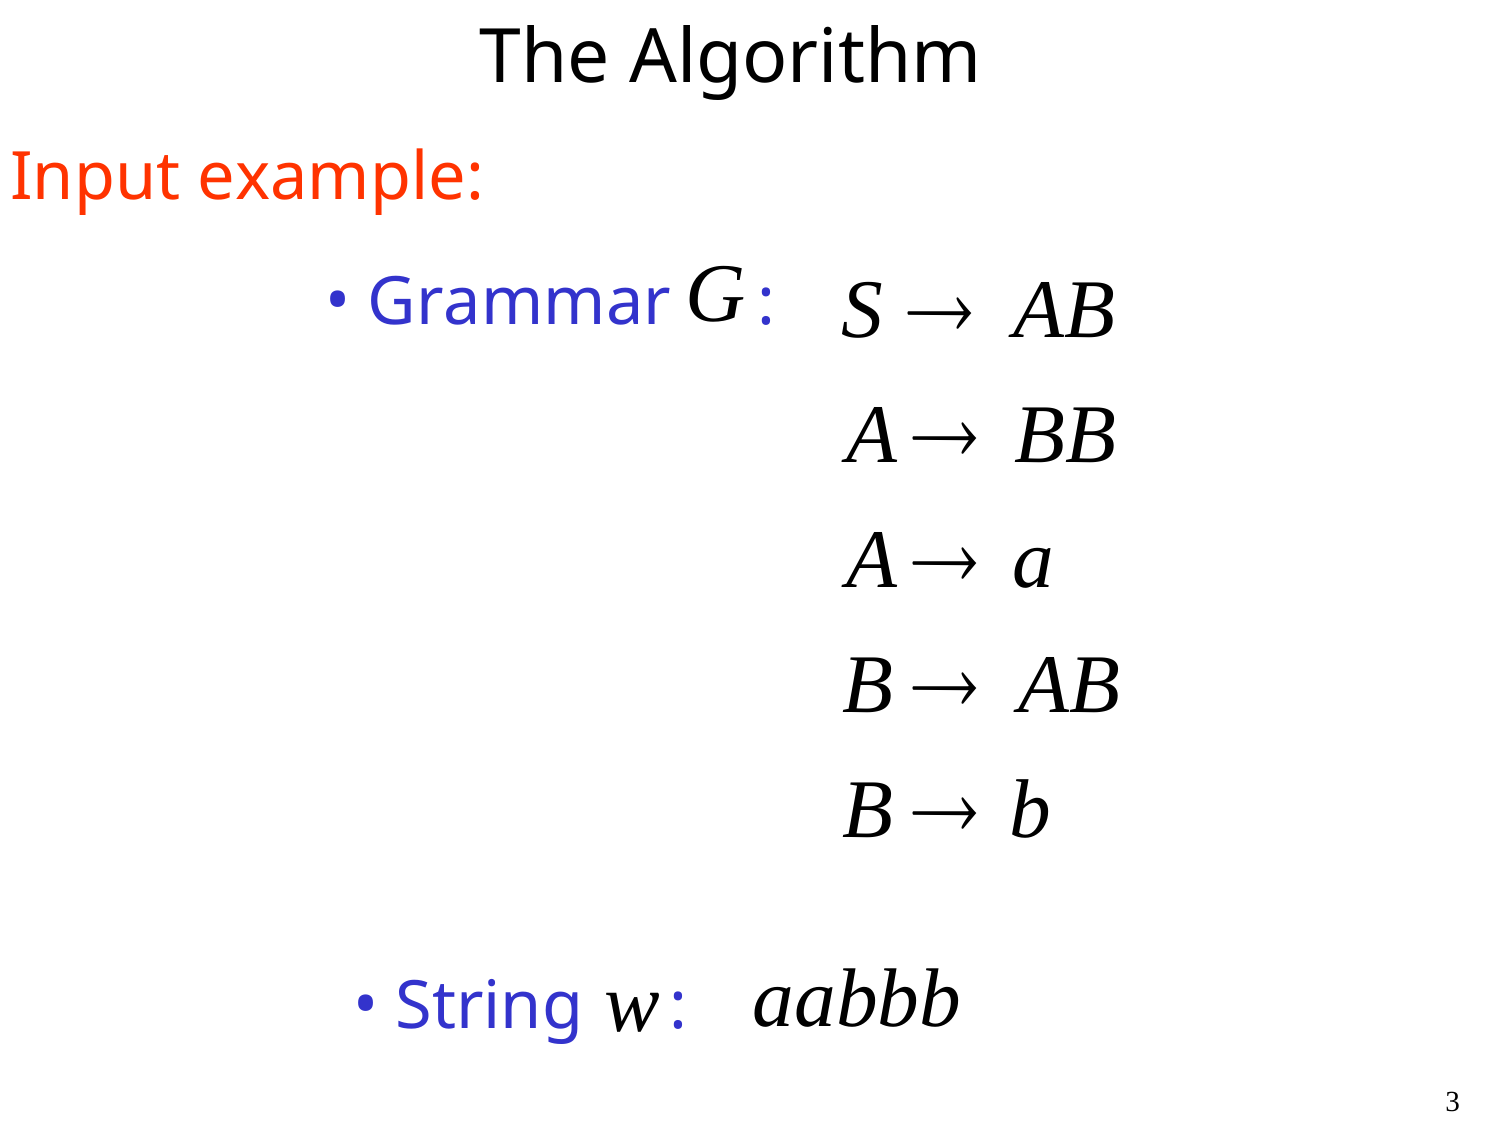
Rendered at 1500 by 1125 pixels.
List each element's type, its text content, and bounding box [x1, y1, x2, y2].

text_box Grammar : [310, 249, 791, 346]
chart [837, 275, 1123, 844]
text_box Input example: [0, 124, 500, 221]
chart [600, 987, 661, 1038]
text_box String : [338, 954, 720, 1050]
text_box <number> [1162, 1074, 1476, 1125]
chart [750, 962, 965, 1034]
chart [685, 259, 751, 329]
text_box The Algorithm [464, 0, 997, 106]
